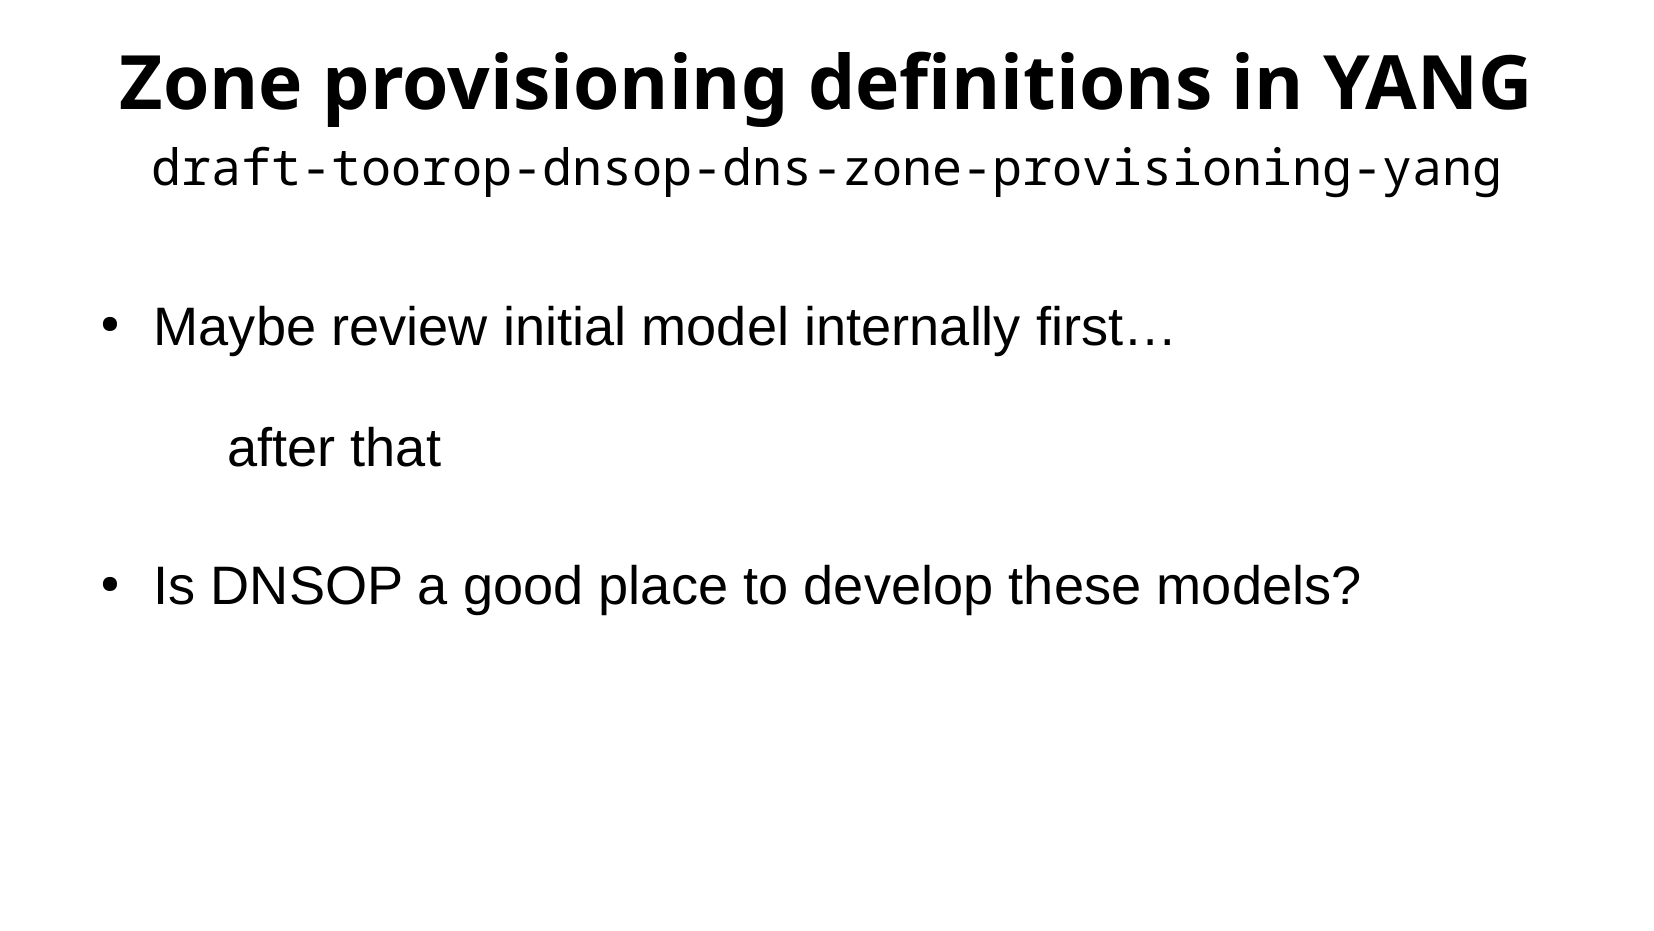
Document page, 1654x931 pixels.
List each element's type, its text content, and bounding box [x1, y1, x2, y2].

title Zone provisioning definitions in YANG draft-toorop-dnsop-dns-zone-provisioning-yang [82, 37, 1571, 193]
list Maybe review initial model internally first… after that Is DNSOP a good place to develop these models? [82, 217, 1642, 931]
